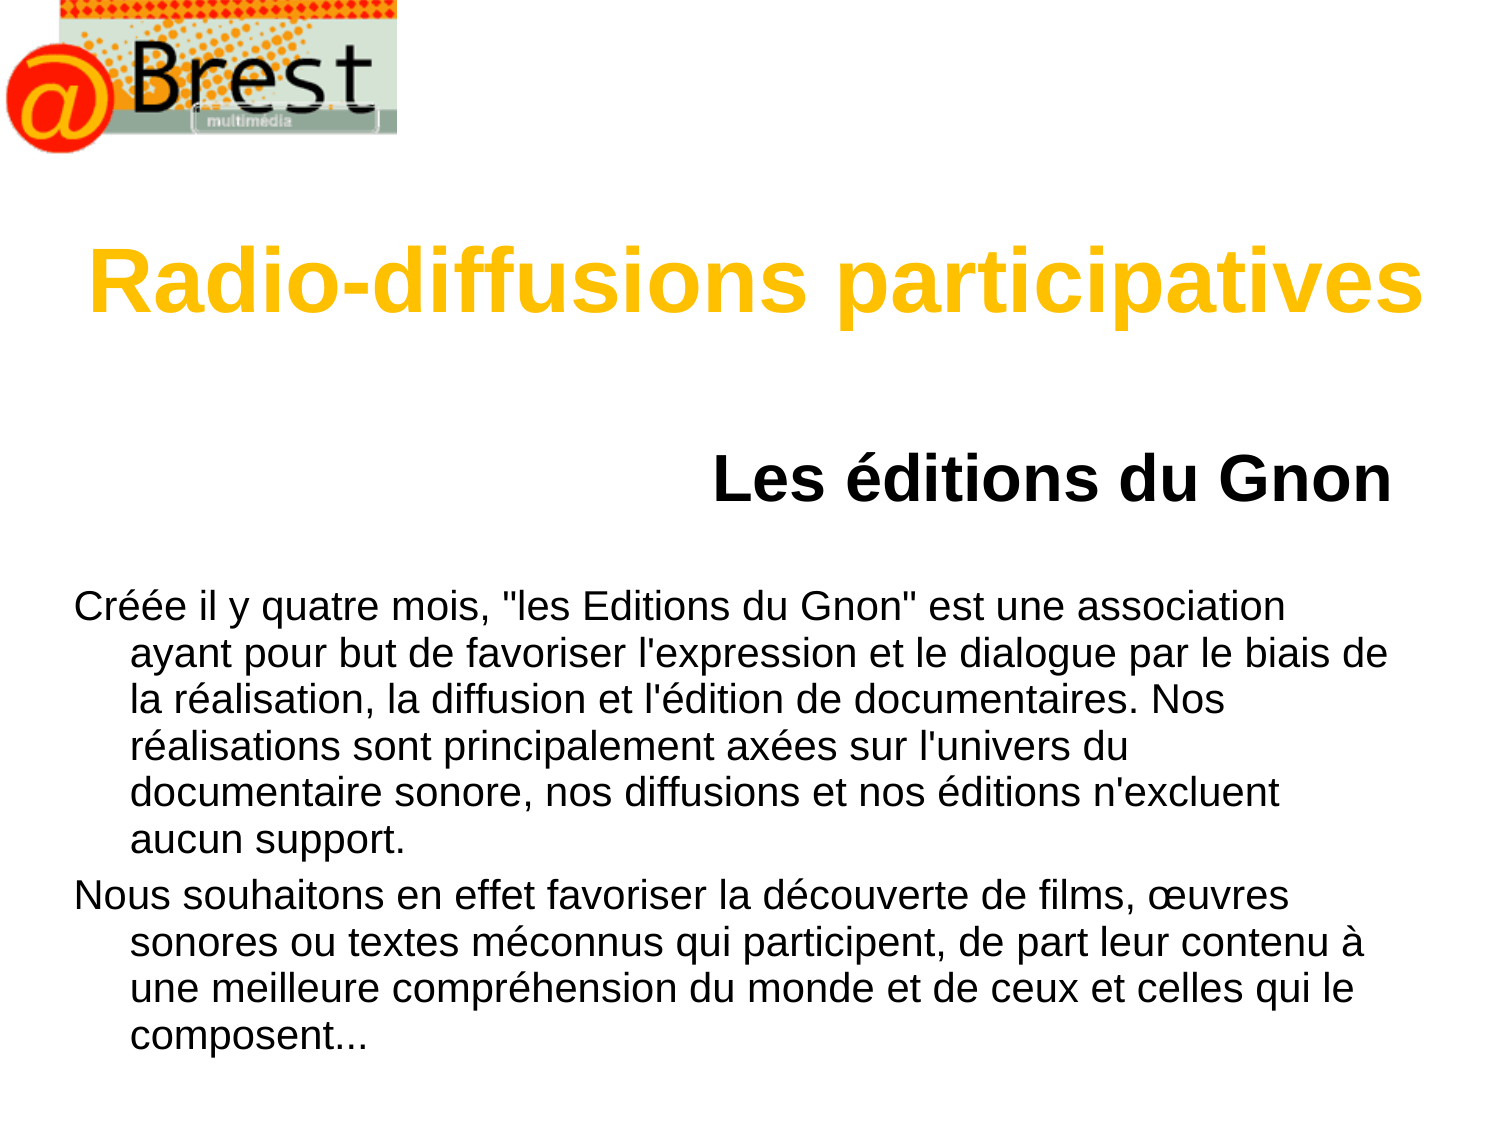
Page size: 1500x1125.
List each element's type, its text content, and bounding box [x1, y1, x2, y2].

picture [0, 0, 397, 157]
title Radio-diffusions participatives [46, 187, 1468, 375]
list Les éditions du Gnon Créée il y quatre mois, "les Editions du Gnon" est une association ayant pour but de favoriser l'expression et le dialogue par le biais de la réalisation, la diffusion et l'édition de documentaires. Nos réalisations sont principalement axées sur l'univers du documentaire sonore, nos diffusions et nos éditions n'excluent aucun support. Nous souhaitons en effet favoriser la découverte de films, œuvres sonores ou textes méconnus qui participent, de part leur contenu à une meilleure compréhension du monde et de ceux et celles qui le composent... [58, 433, 1409, 1125]
